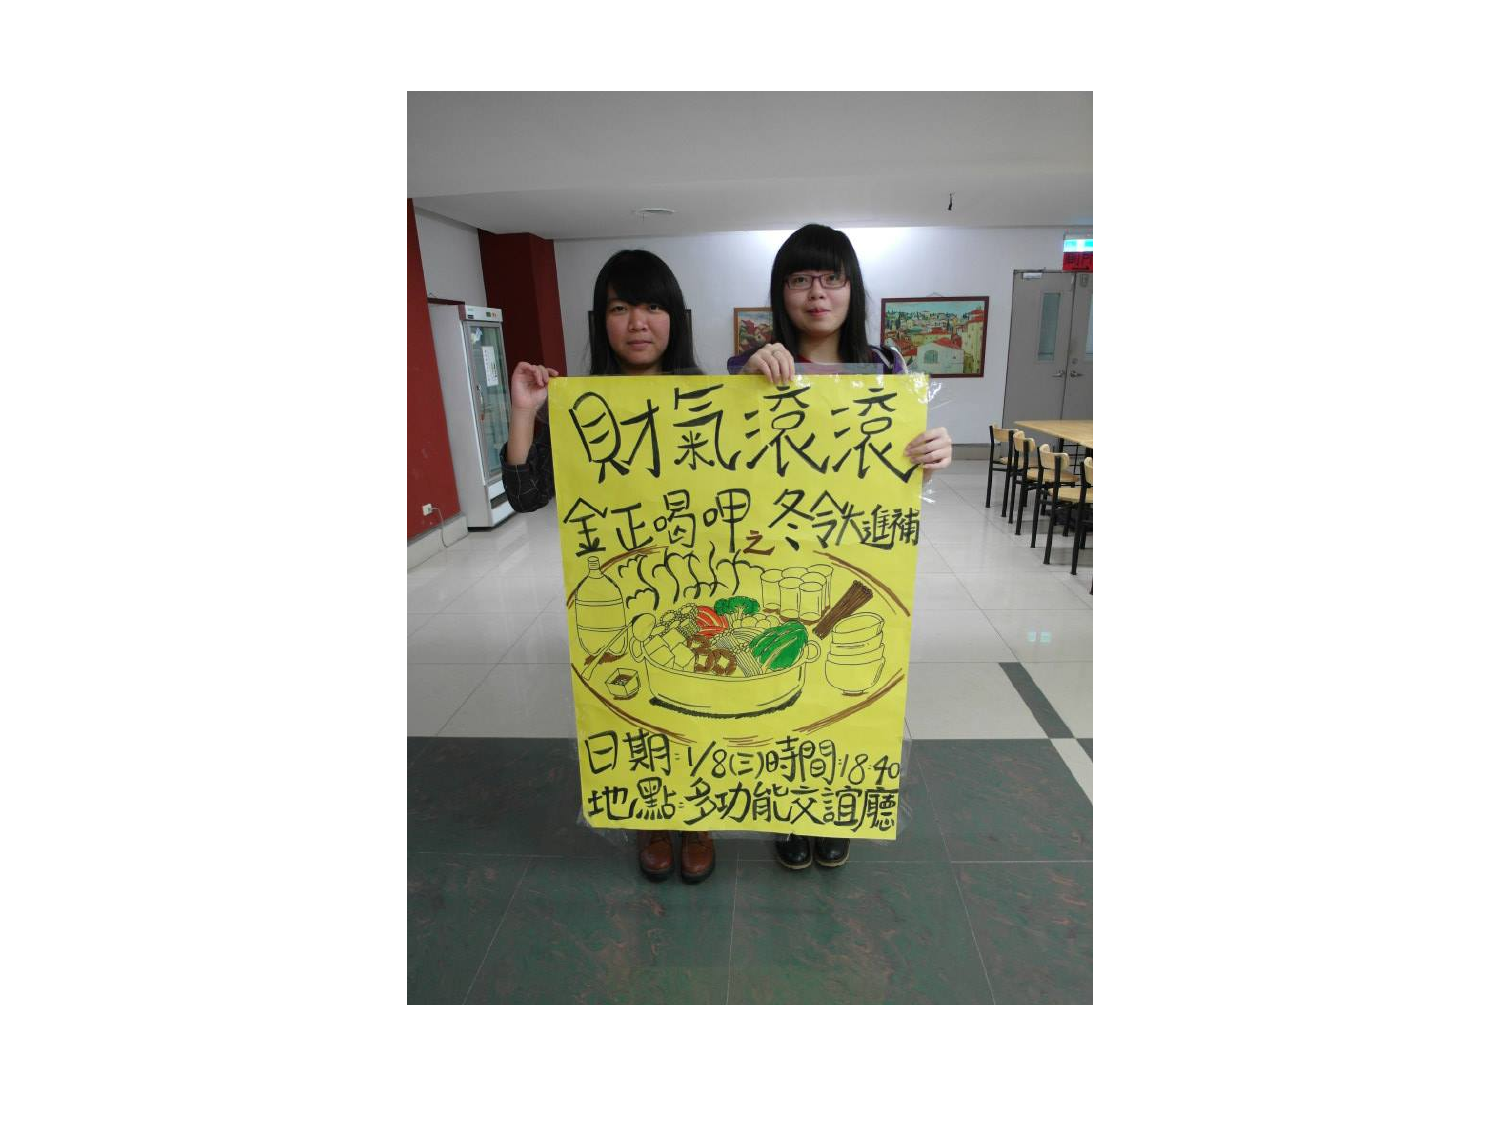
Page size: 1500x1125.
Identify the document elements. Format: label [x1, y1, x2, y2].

picture [407, 91, 1093, 1005]
